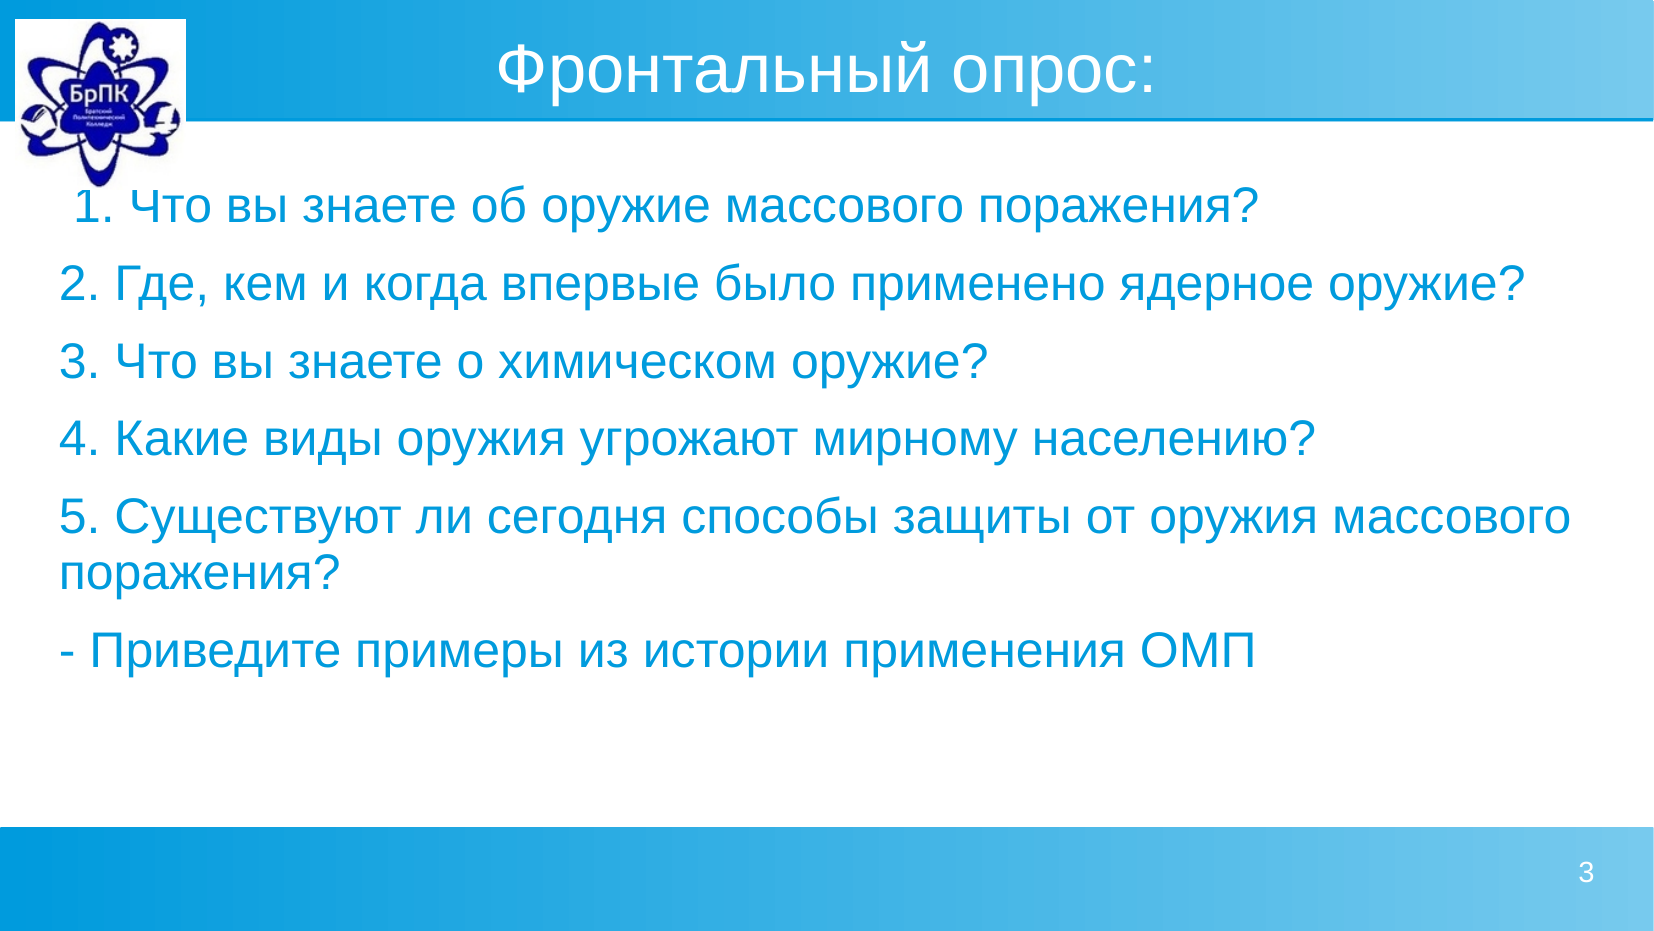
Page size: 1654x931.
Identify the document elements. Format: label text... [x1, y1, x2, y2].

picture [15, 20, 186, 190]
list 1. Что вы знаете об оружие массового поражения? 2. Где, кем и когда впервые было применено ядерное оружие? 3. Что вы знаете о химическом оружие? 4. Какие виды оружия угрожают мирному населению? 5. Существуют ли сегодня способы защиты от оружия массового поражения? - Приведите примеры из истории применения ОМП [59, 177, 1595, 768]
title Фронтальный опрос: [186, 30, 1595, 108]
